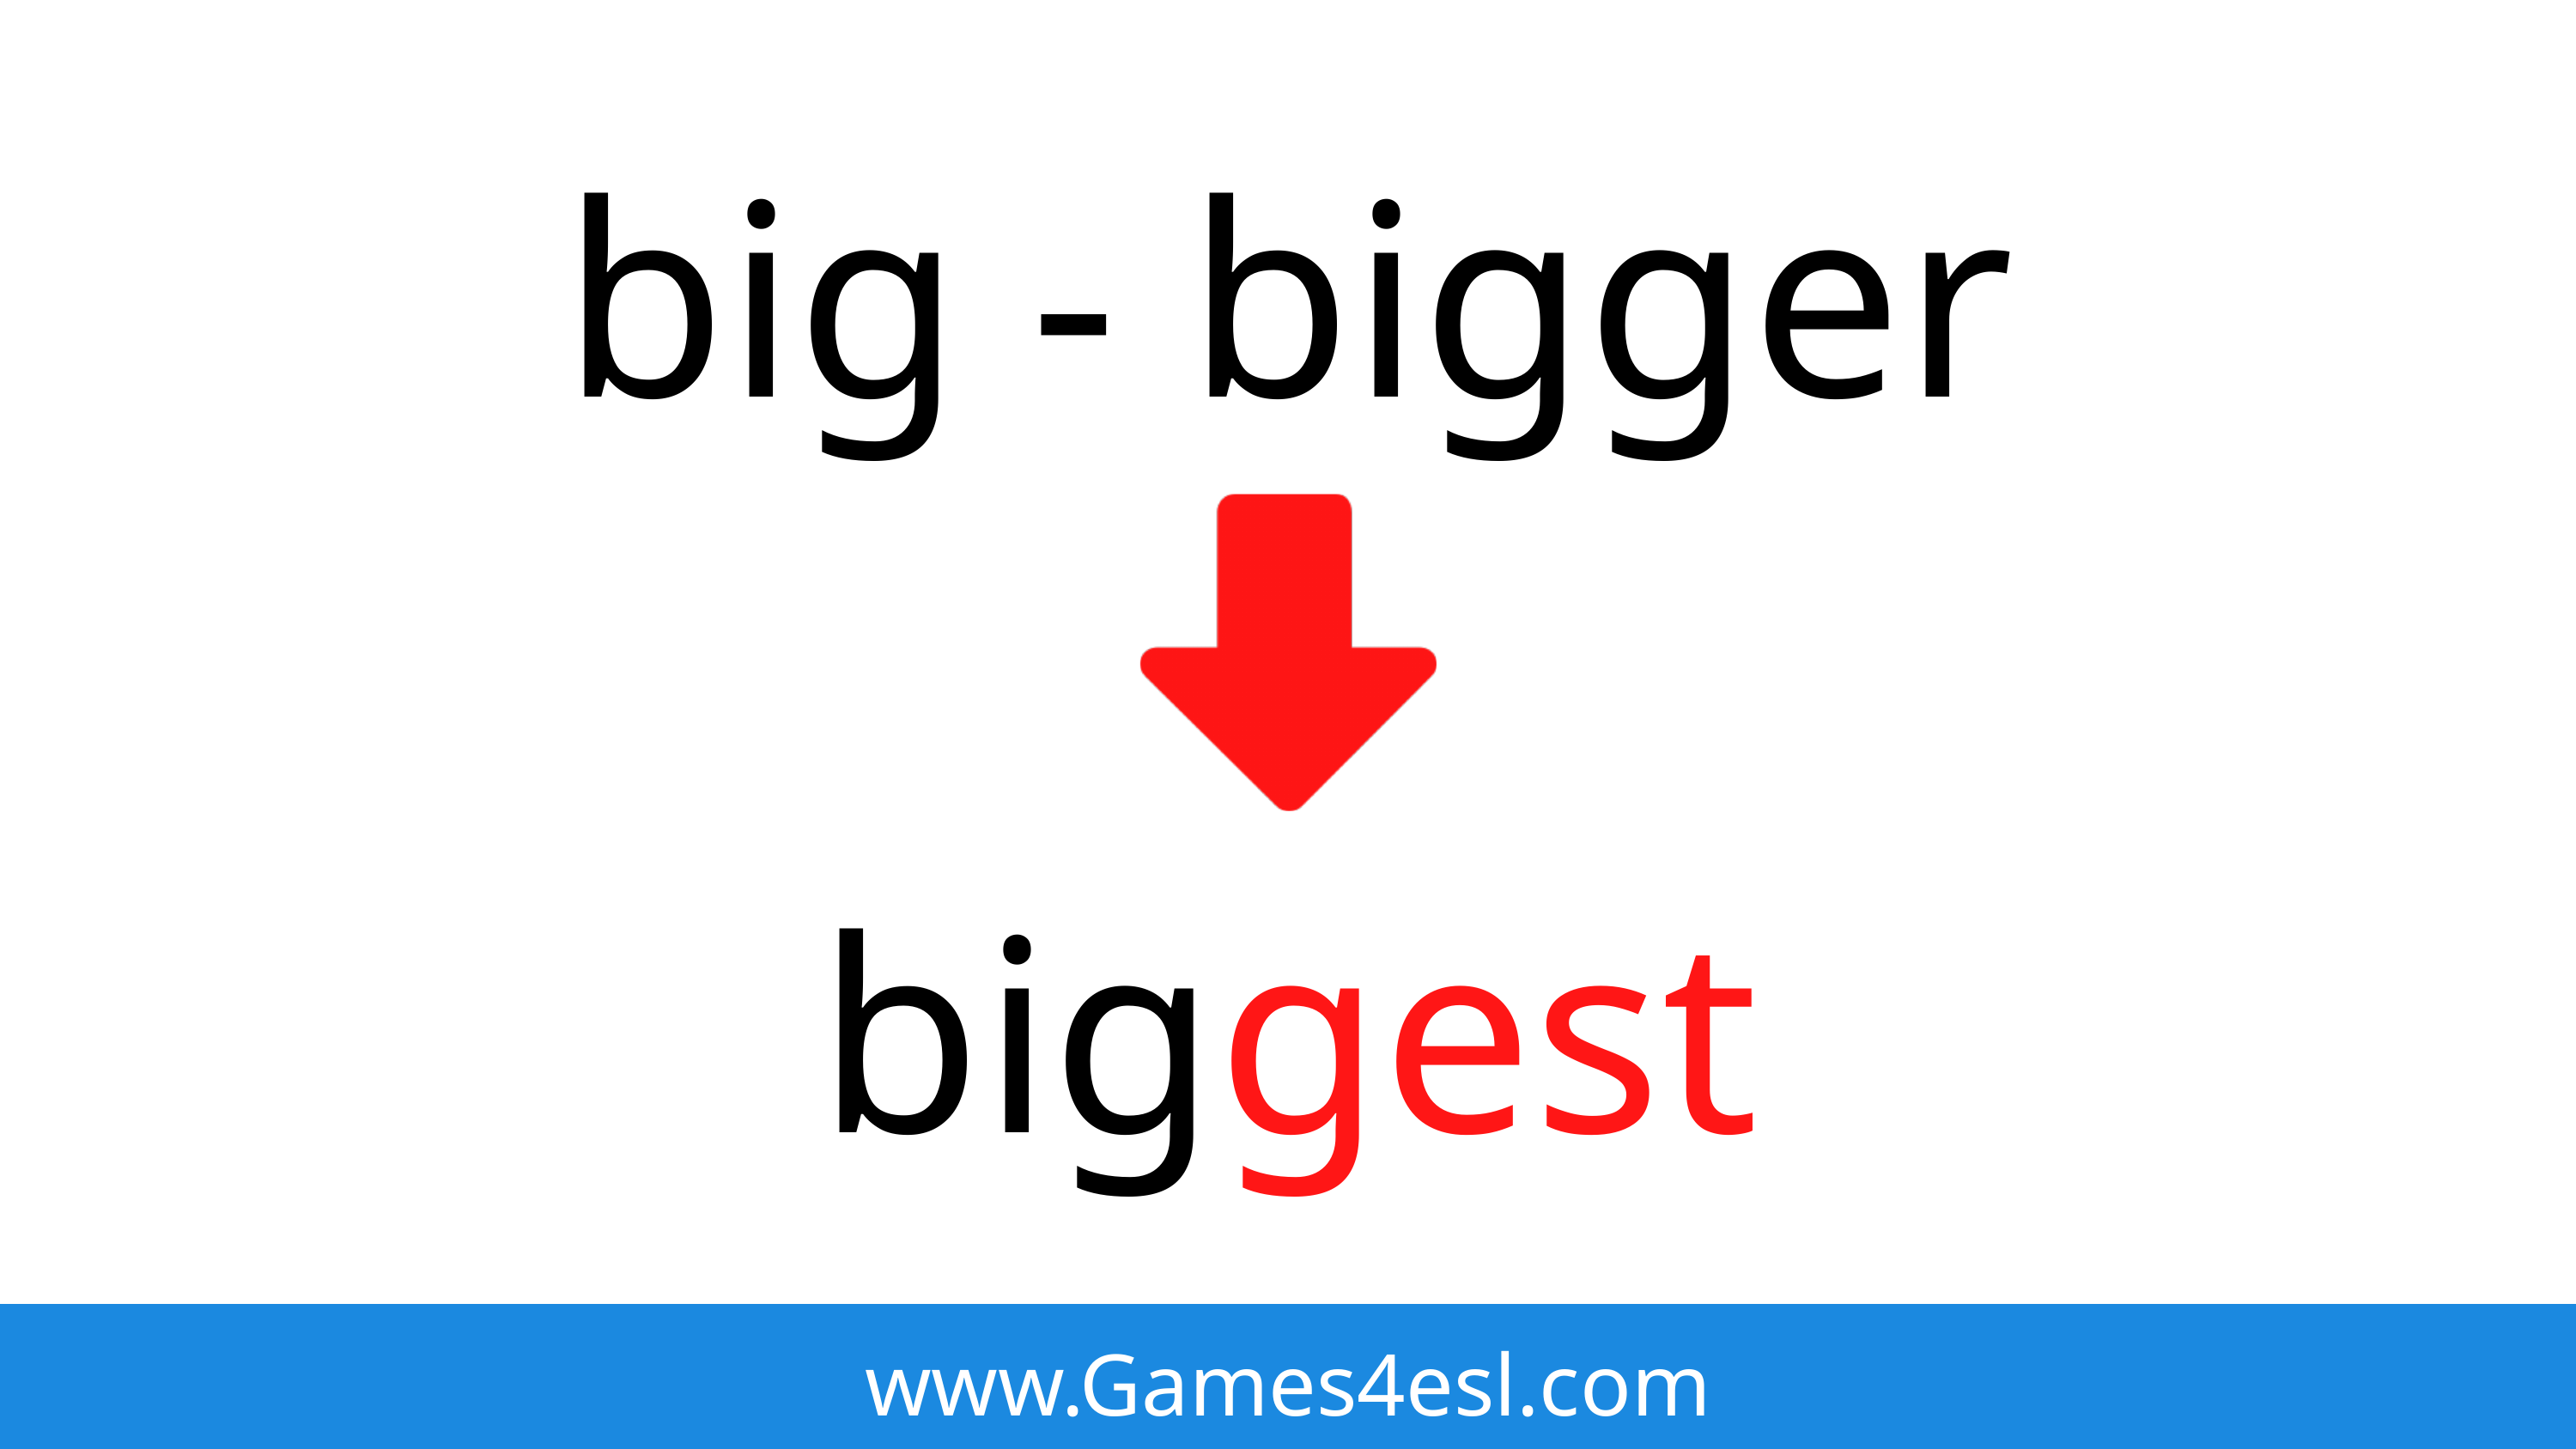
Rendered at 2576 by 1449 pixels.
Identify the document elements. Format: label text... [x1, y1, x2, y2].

picture [1139, 494, 1437, 810]
text_box biggest [434, 810, 2142, 1172]
text_box www.Games4esl.com [842, 1314, 1734, 1426]
text_box [0, 1304, 2576, 1449]
text_box big - bigger [434, 75, 2142, 436]
